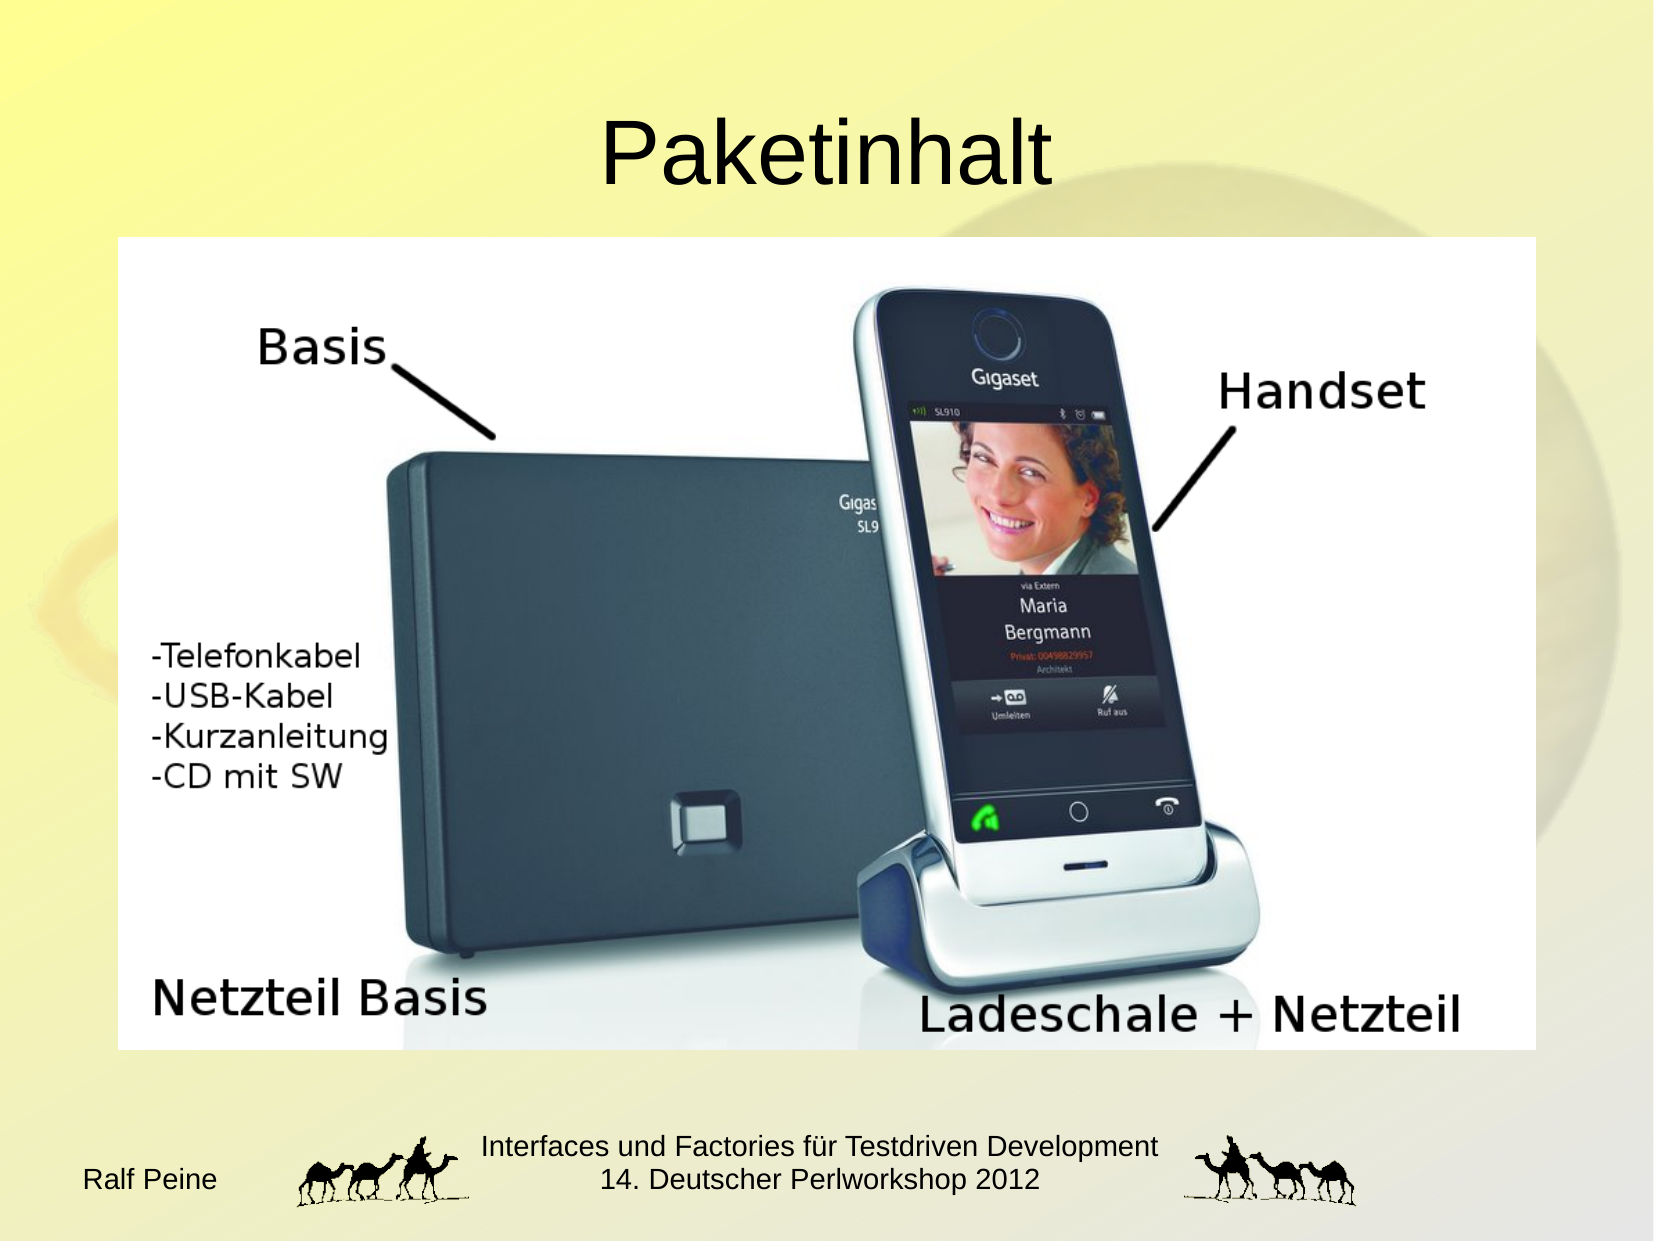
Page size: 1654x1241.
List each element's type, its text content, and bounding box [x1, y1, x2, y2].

picture [3, 138, 1654, 1054]
title Paketinhalt [82, 49, 1571, 257]
picture [291, 1134, 469, 1214]
picture [1184, 1133, 1362, 1213]
